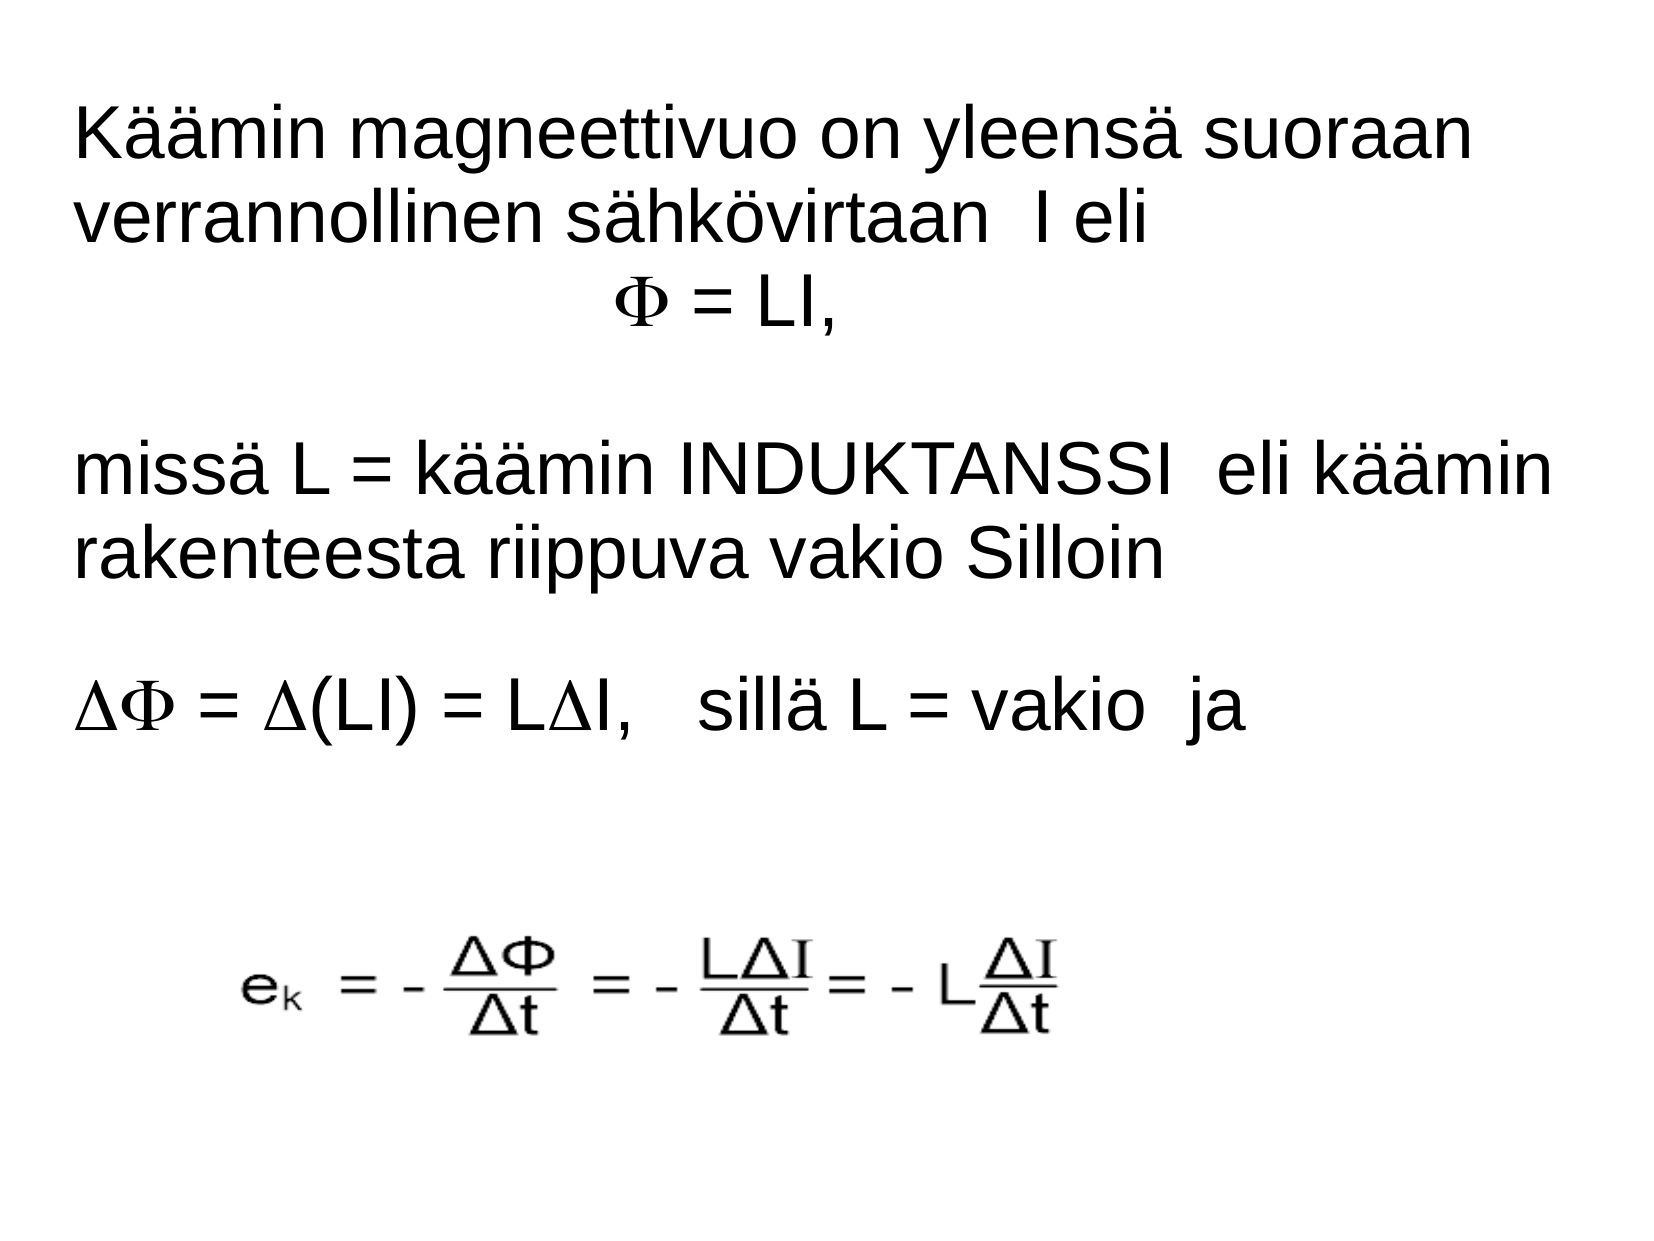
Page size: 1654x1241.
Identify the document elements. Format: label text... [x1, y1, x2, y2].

text_box Käämin magneettivuo on yleensä suoraan verrannollinen sähkövirtaan I eli F = LI, missä L = käämin INDUKTANSSI eli käämin rakenteesta riippuva vakio Silloin DF = D(LI) = LDI, sillä L = vakio ja [59, 82, 1595, 870]
picture [177, 897, 1124, 1063]
